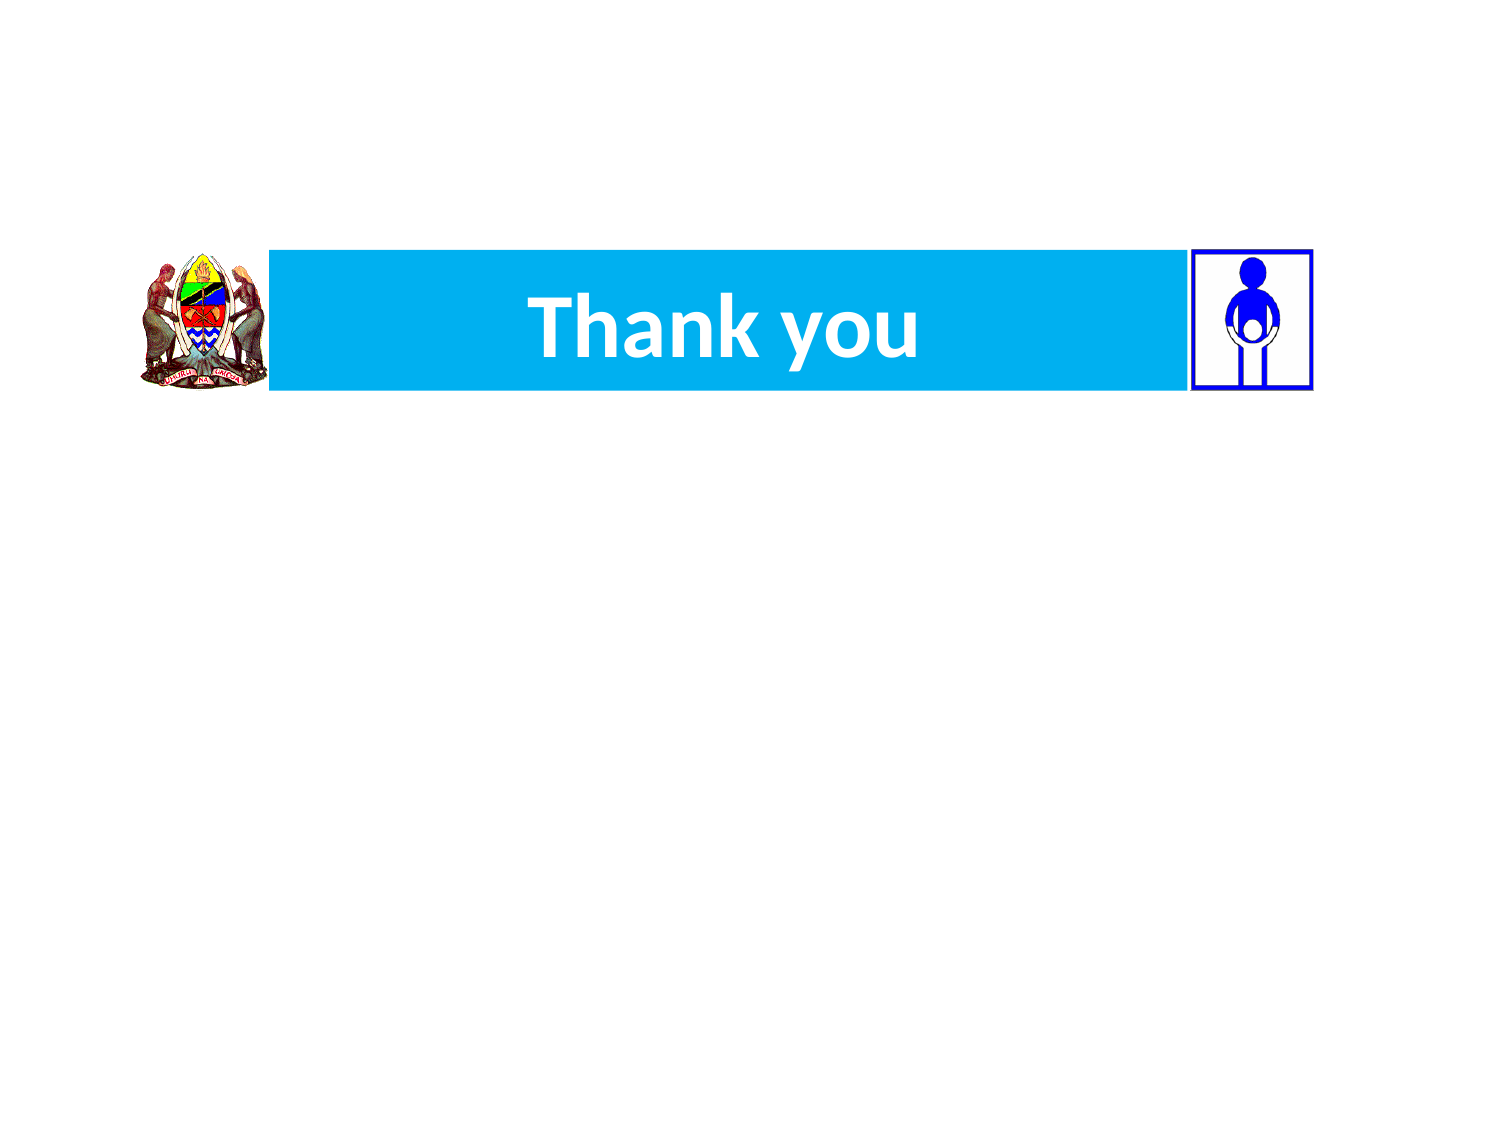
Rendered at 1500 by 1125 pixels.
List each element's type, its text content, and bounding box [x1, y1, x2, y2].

picture [137, 249, 268, 391]
text_box Thank you [269, 249, 1188, 391]
picture [1190, 249, 1314, 391]
